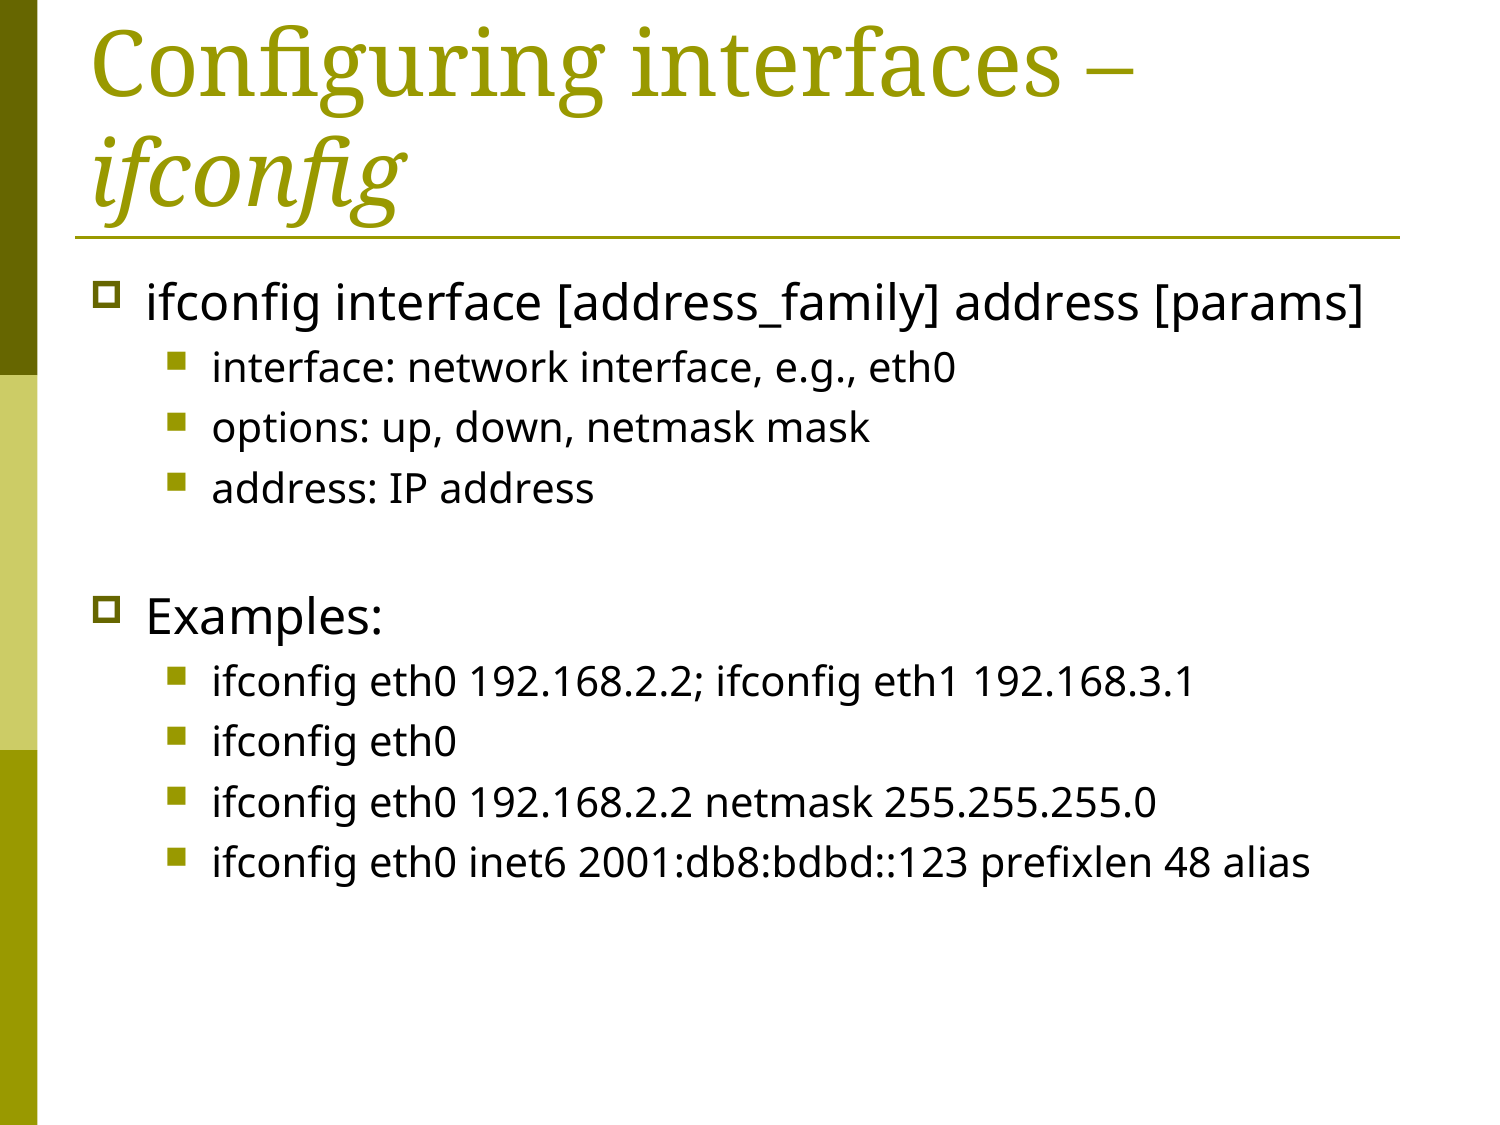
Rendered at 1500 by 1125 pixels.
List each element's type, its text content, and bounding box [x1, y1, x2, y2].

list ifconfig interface [address_family] address [params] interface: network interface, e.g., eth0 options: up, down, netmask mask address: IP address Examples: ifconfig eth0 192.168.2.2; ifconfig eth1 192.168.3.1 ifconfig eth0 ifconfig eth0 192.168.2.2 netmask 255.255.255.0 ifconfig eth0 inet6 2001:db8:bdbd::123 prefixlen 48 alias [74, 262, 1475, 1006]
title Configuring interfaces – ifconfig [75, 45, 1426, 233]
